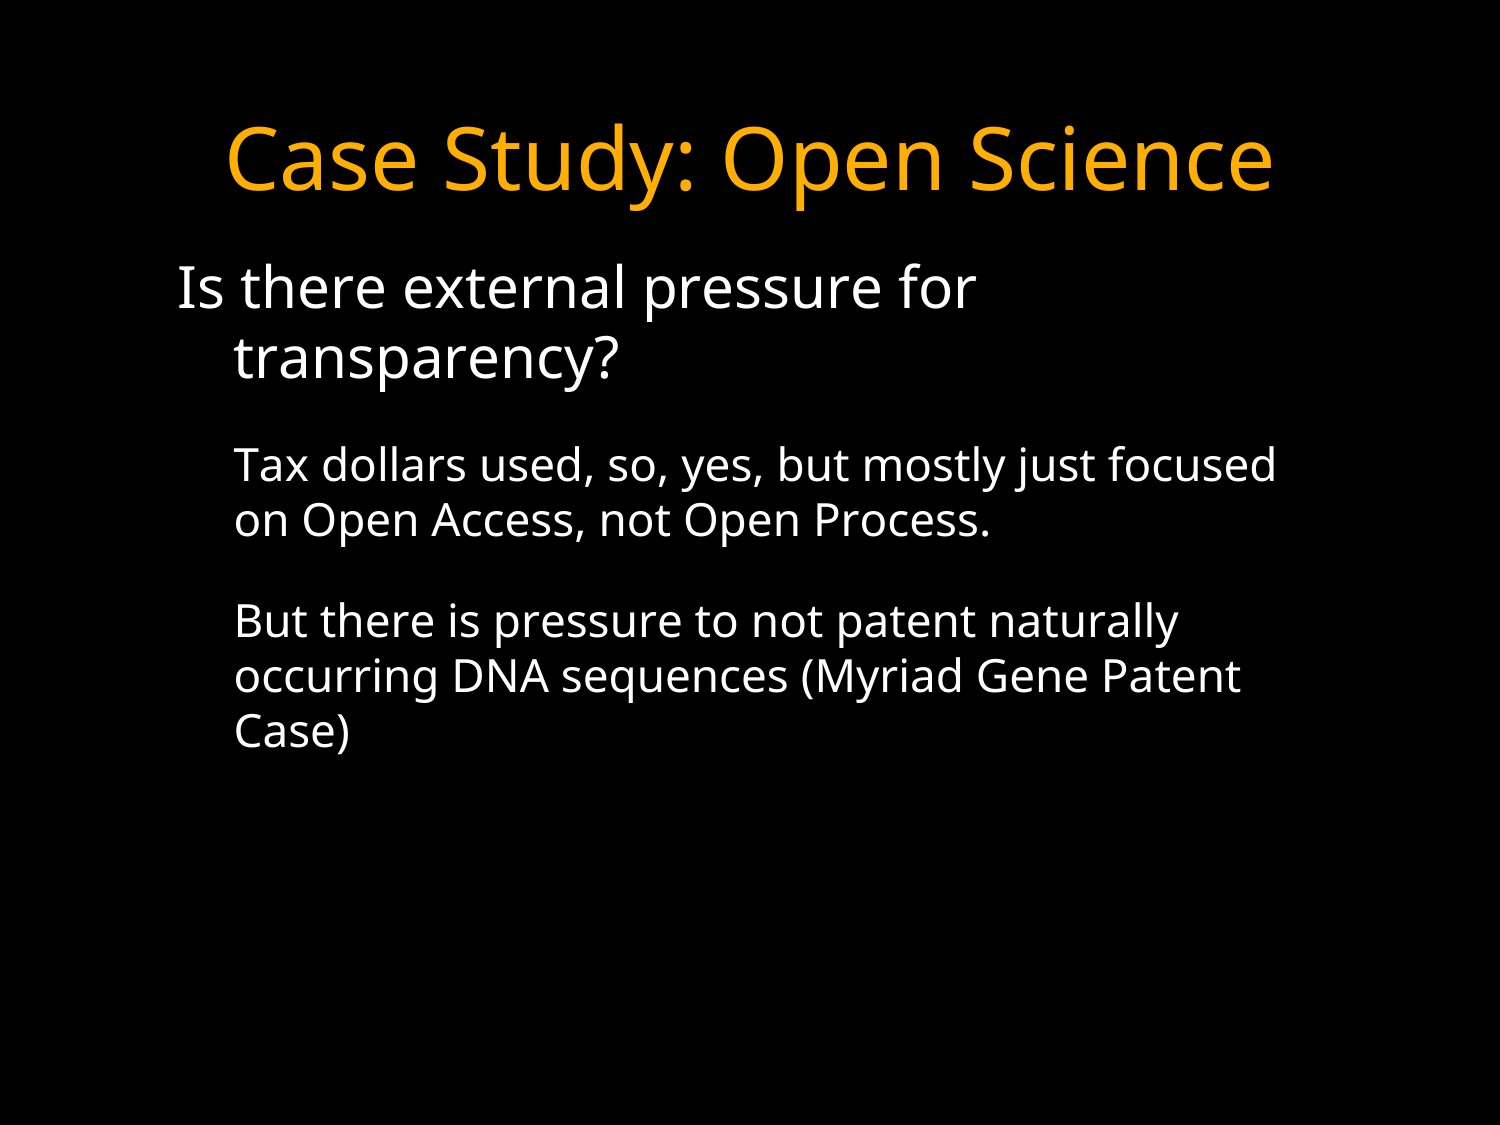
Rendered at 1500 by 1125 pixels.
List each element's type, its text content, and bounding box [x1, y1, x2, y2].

title Case Study: Open Science [100, 95, 1400, 226]
list Is there external pressure for transparency? Tax dollars used, so, yes, but mostly just focused on Open Access, not Open Process. But there is pressure to not patent naturally occurring DNA sequences (Myriad Gene Patent Case) [162, 242, 1338, 1005]
